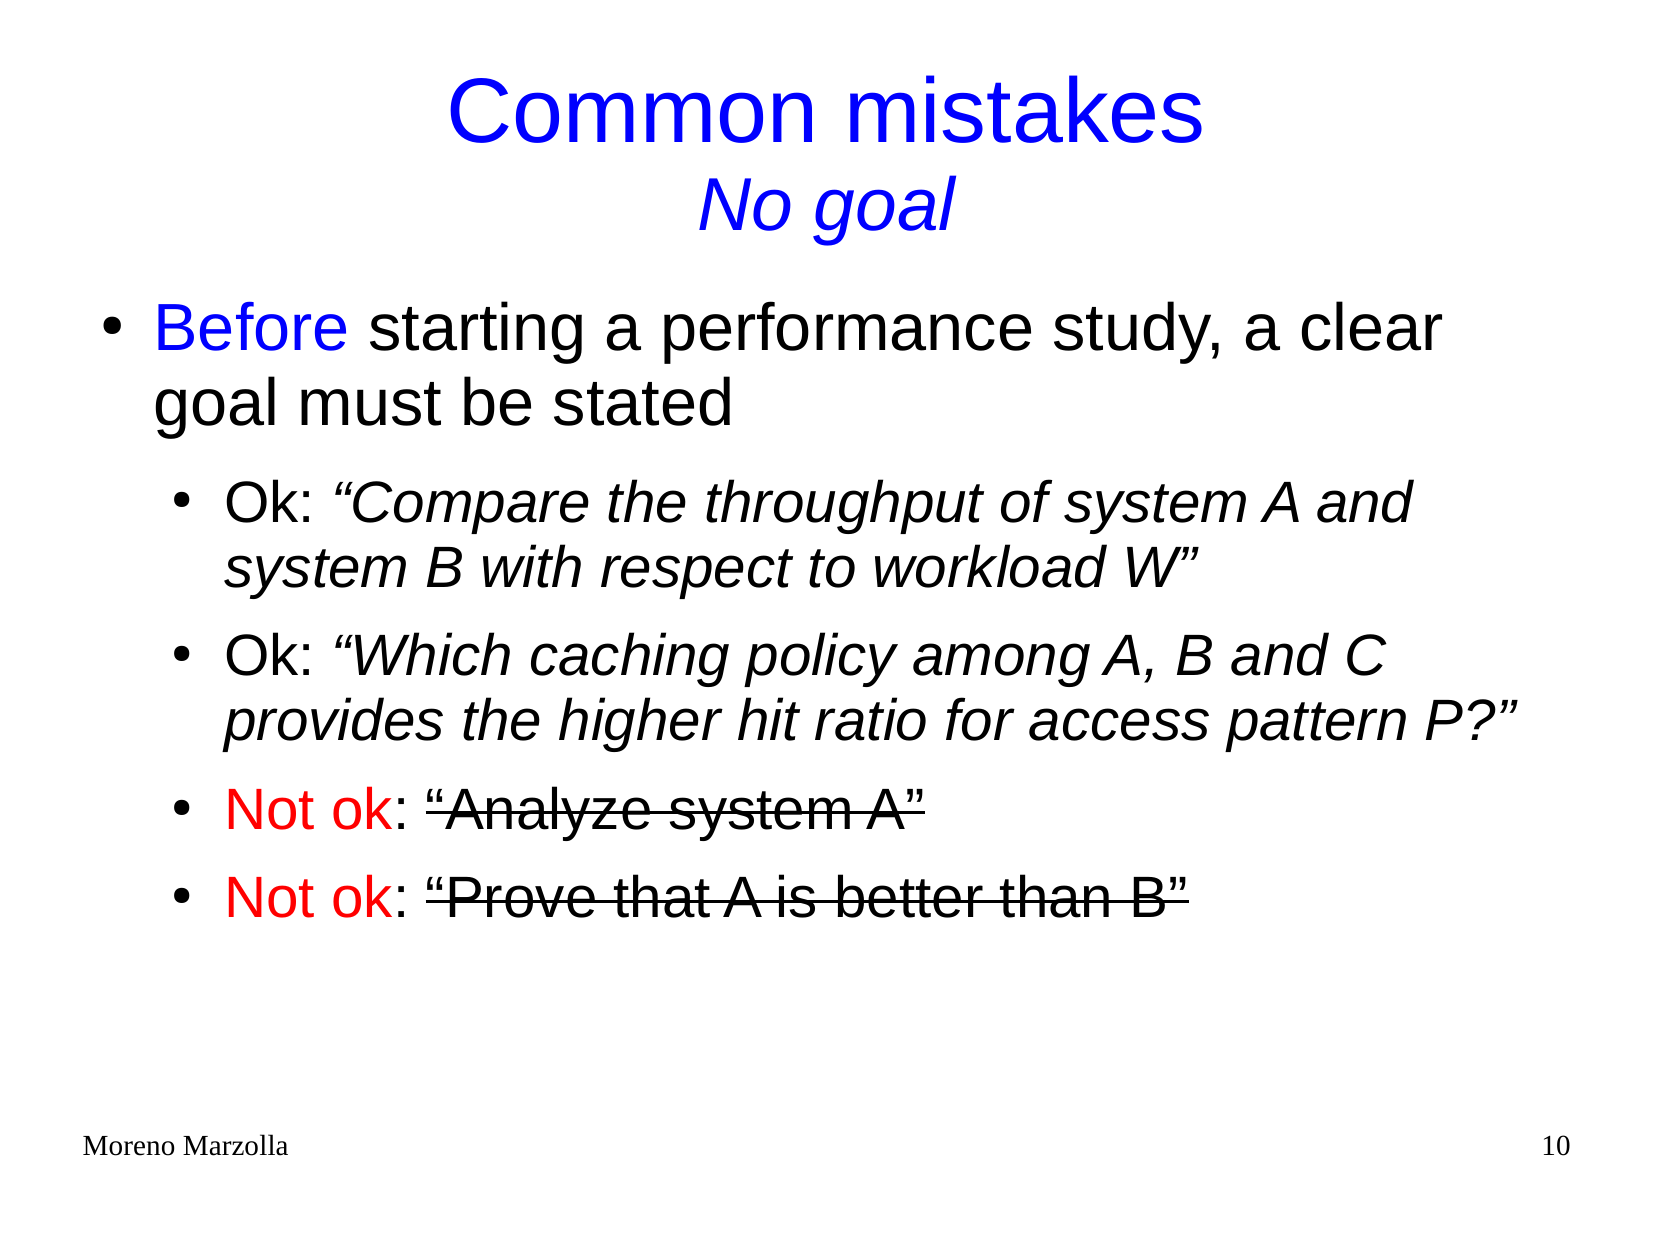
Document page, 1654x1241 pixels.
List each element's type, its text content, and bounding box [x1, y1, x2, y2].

list Before starting a performance study, a clear goal must be stated Ok: “Compare the throughput of system A and system B with respect to workload W” Ok: “Which caching policy among A, B and C provides the higher hit ratio for access pattern P?” Not ok: “Analyze system A” Not ok: “Prove that A is better than B” [82, 290, 1571, 1094]
title Common mistakes No goal [82, 56, 1571, 250]
